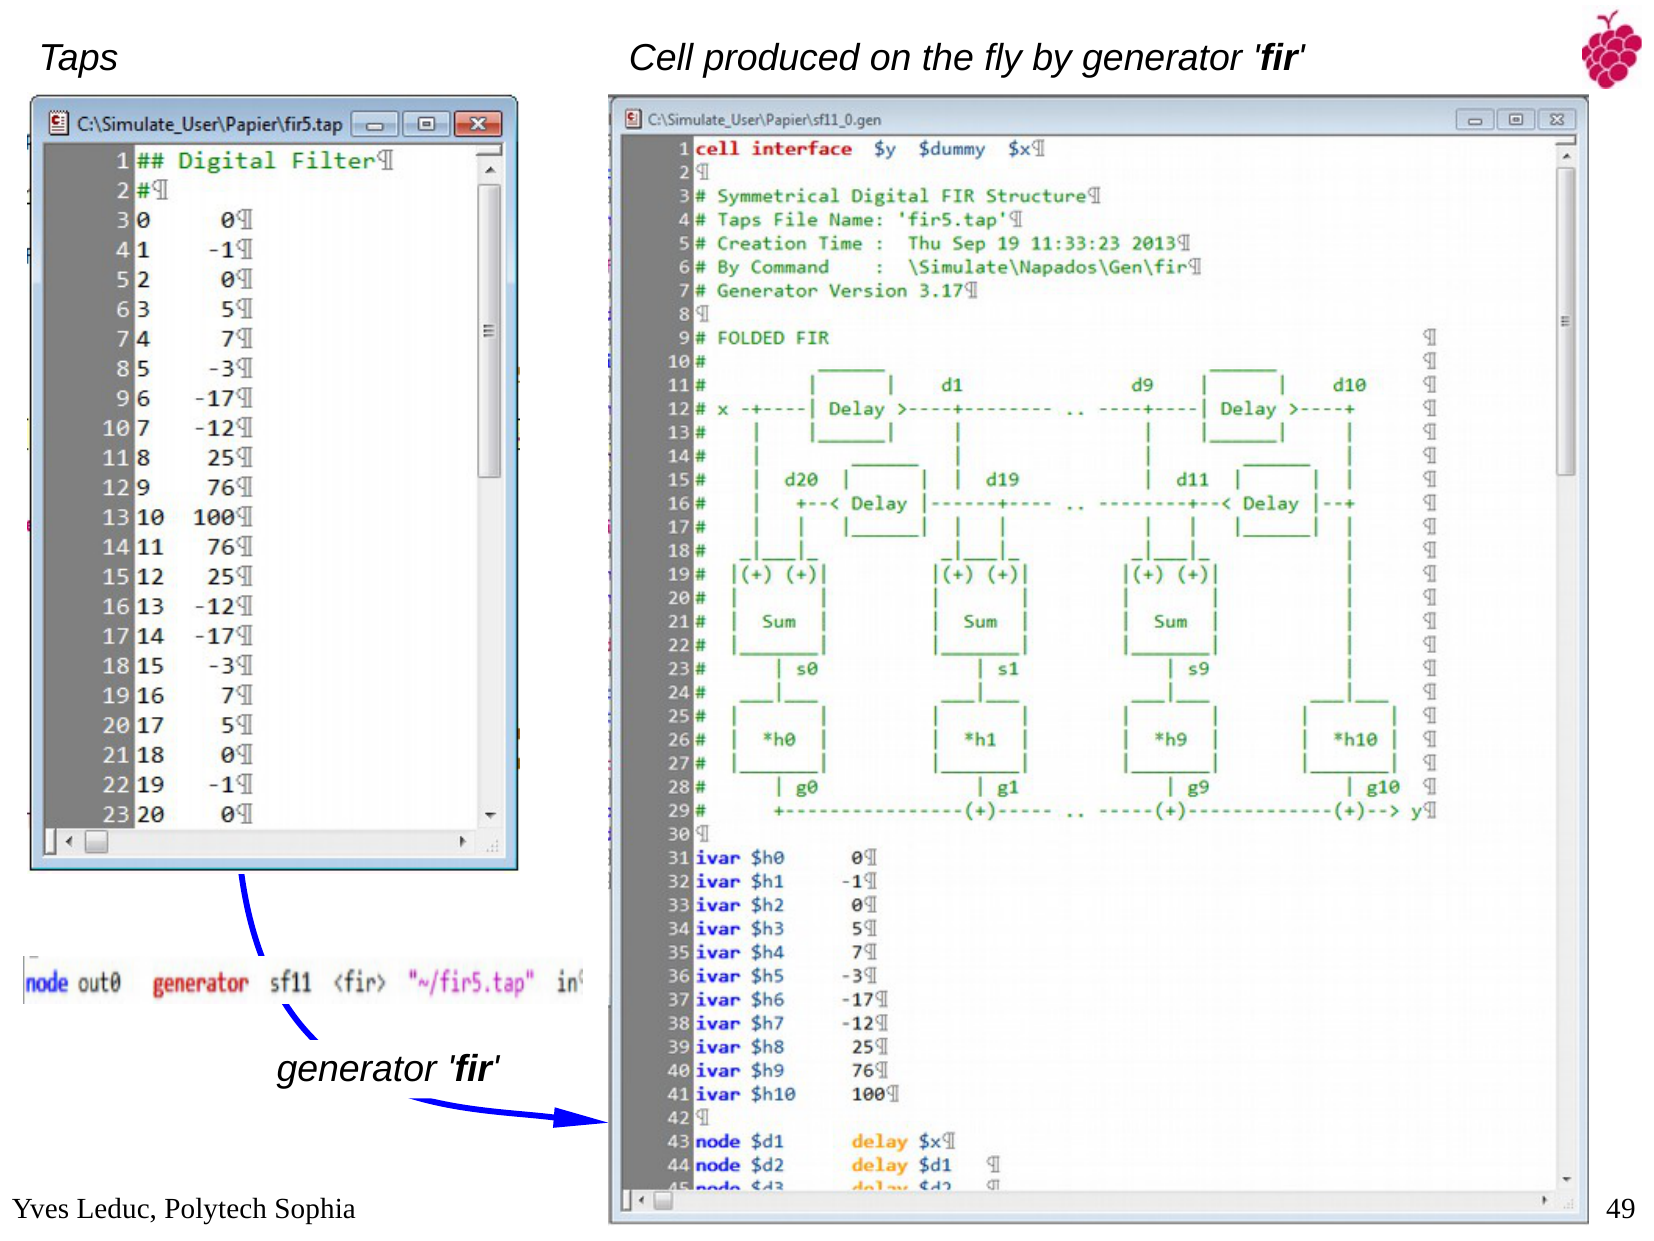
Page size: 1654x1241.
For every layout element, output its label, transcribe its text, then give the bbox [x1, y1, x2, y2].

picture [1582, 5, 1642, 89]
text_box Cell produced on the fly by generator 'fir' [614, 29, 1322, 88]
text_box generator 'fir' [261, 1040, 515, 1099]
picture [27, 92, 520, 875]
picture [608, 94, 1589, 1226]
picture [23, 956, 583, 1004]
text_box Taps [23, 29, 134, 87]
